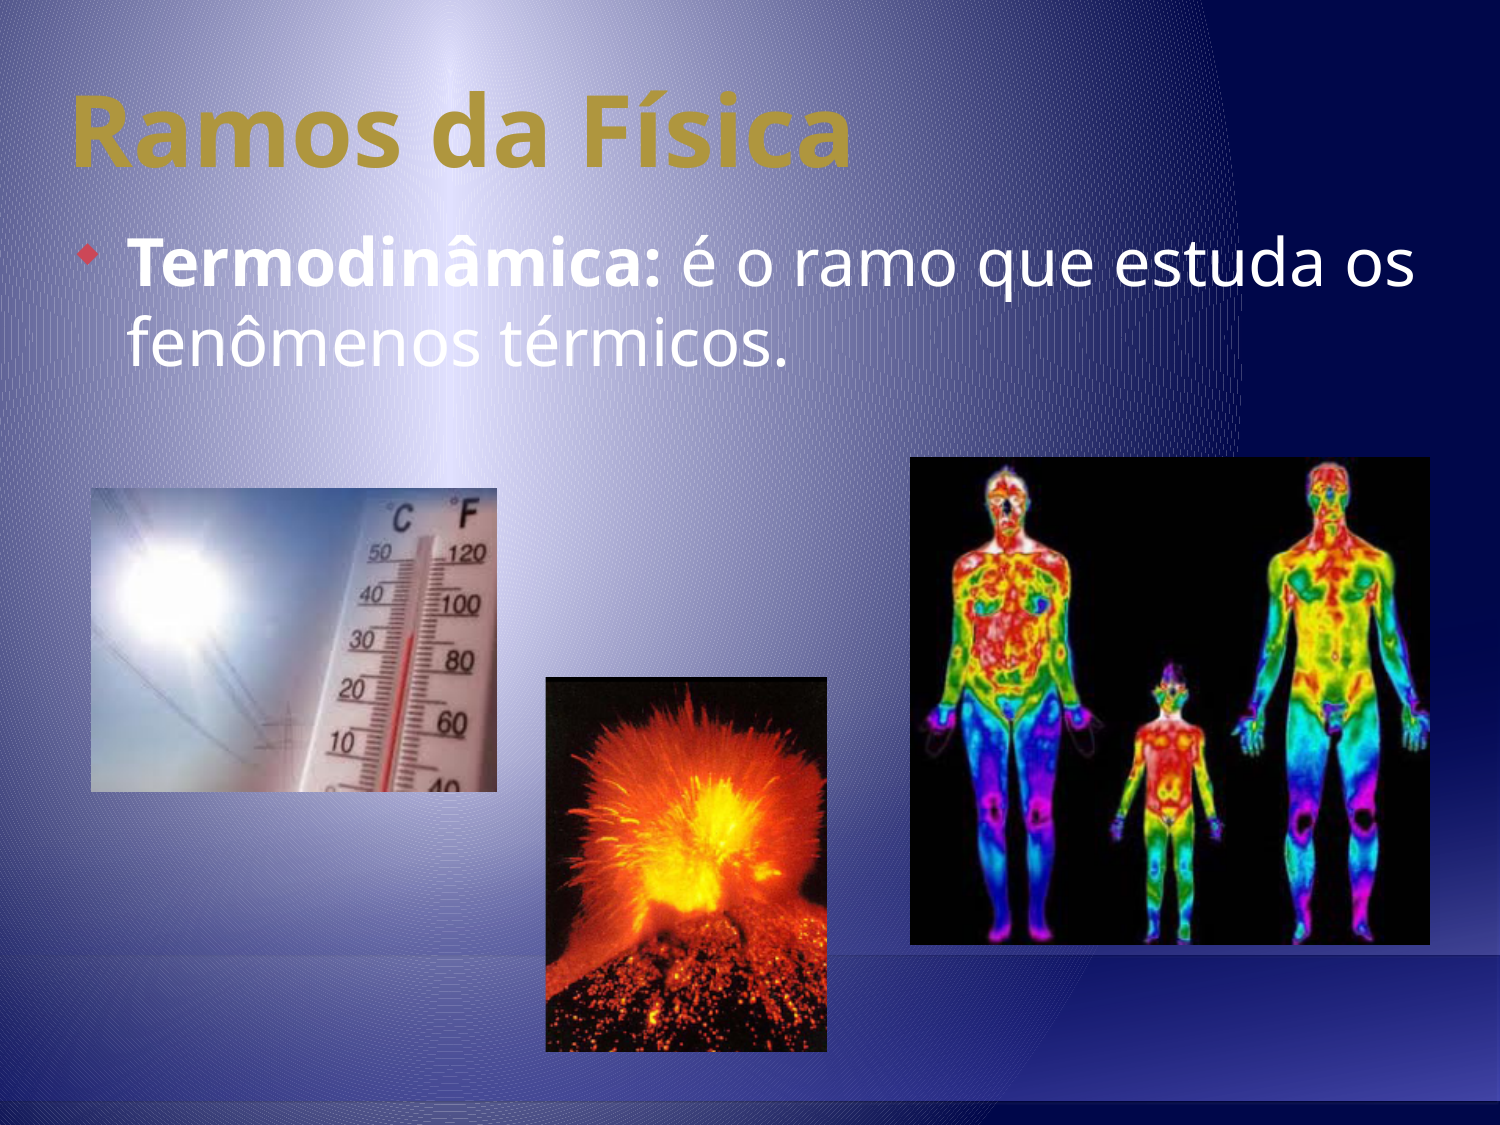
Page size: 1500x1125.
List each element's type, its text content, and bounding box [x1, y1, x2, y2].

picture [545, 677, 827, 1052]
picture [910, 457, 1430, 945]
picture [91, 488, 497, 792]
title Ramos da Física [67, 75, 1418, 189]
list Termodinâmica: é o ramo que estuda os fenômenos térmicos. [59, 212, 1453, 426]
